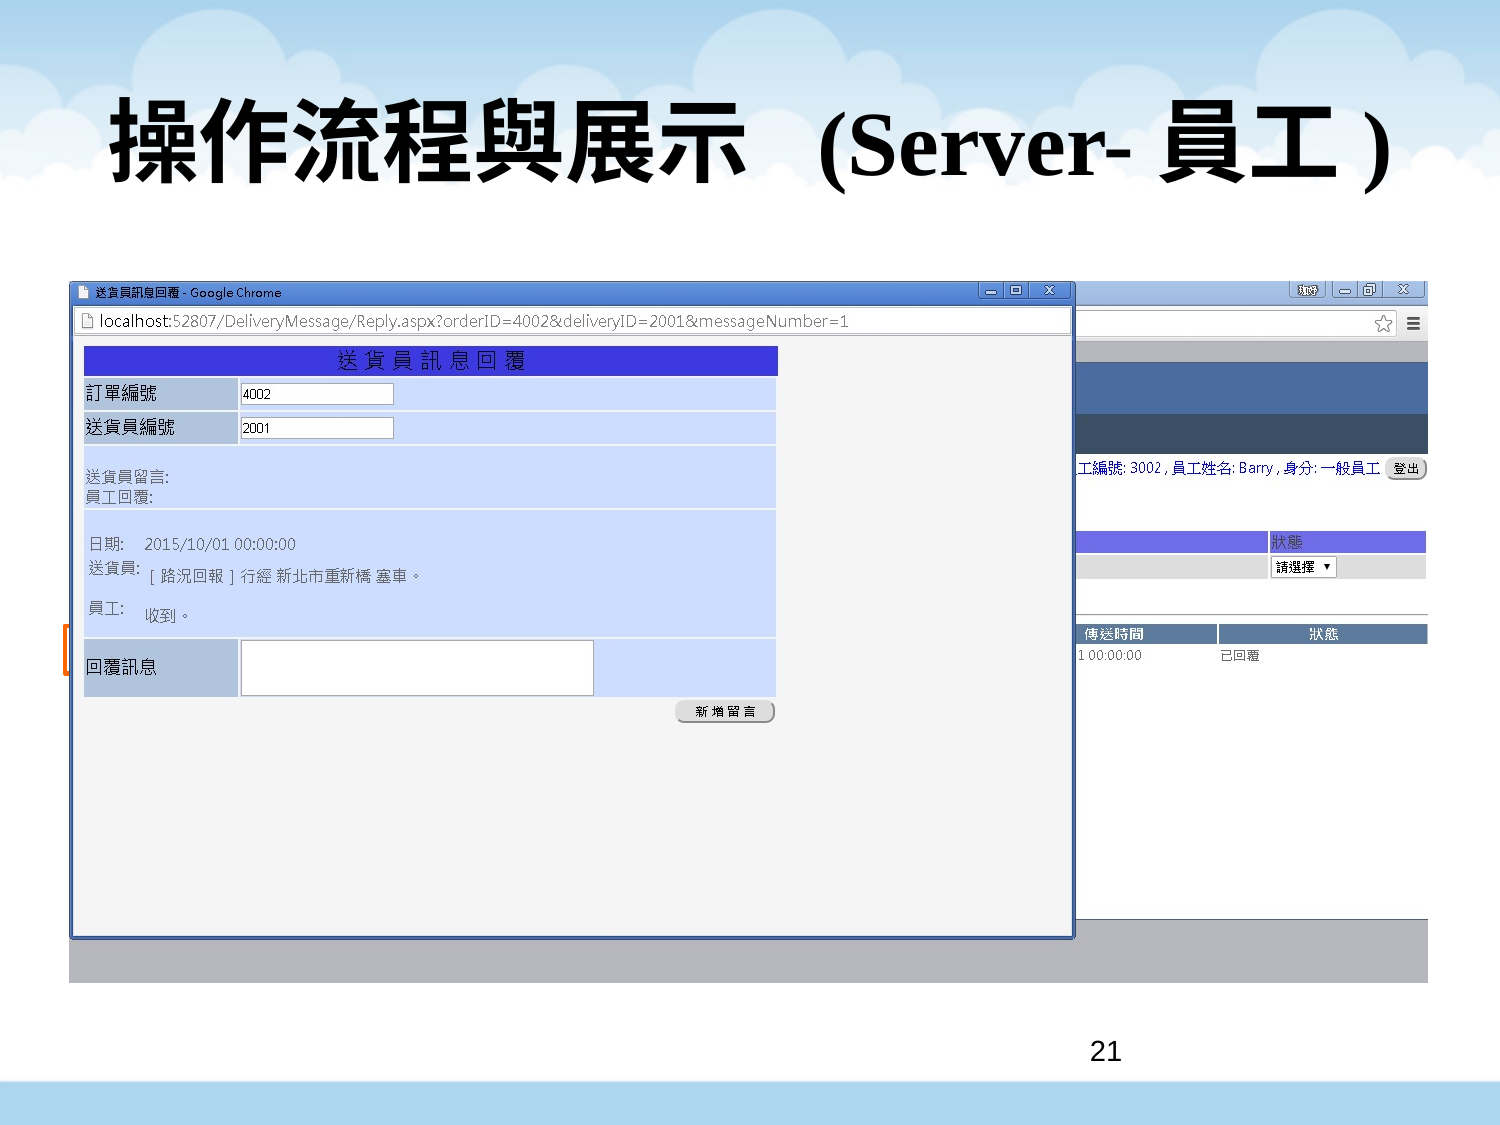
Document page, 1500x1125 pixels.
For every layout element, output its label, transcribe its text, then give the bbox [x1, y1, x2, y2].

text_box [1074, 1024, 1426, 1103]
picture [0, 0, 1500, 1125]
title 操作流程與展示 (Server-員工) [75, 45, 1426, 233]
